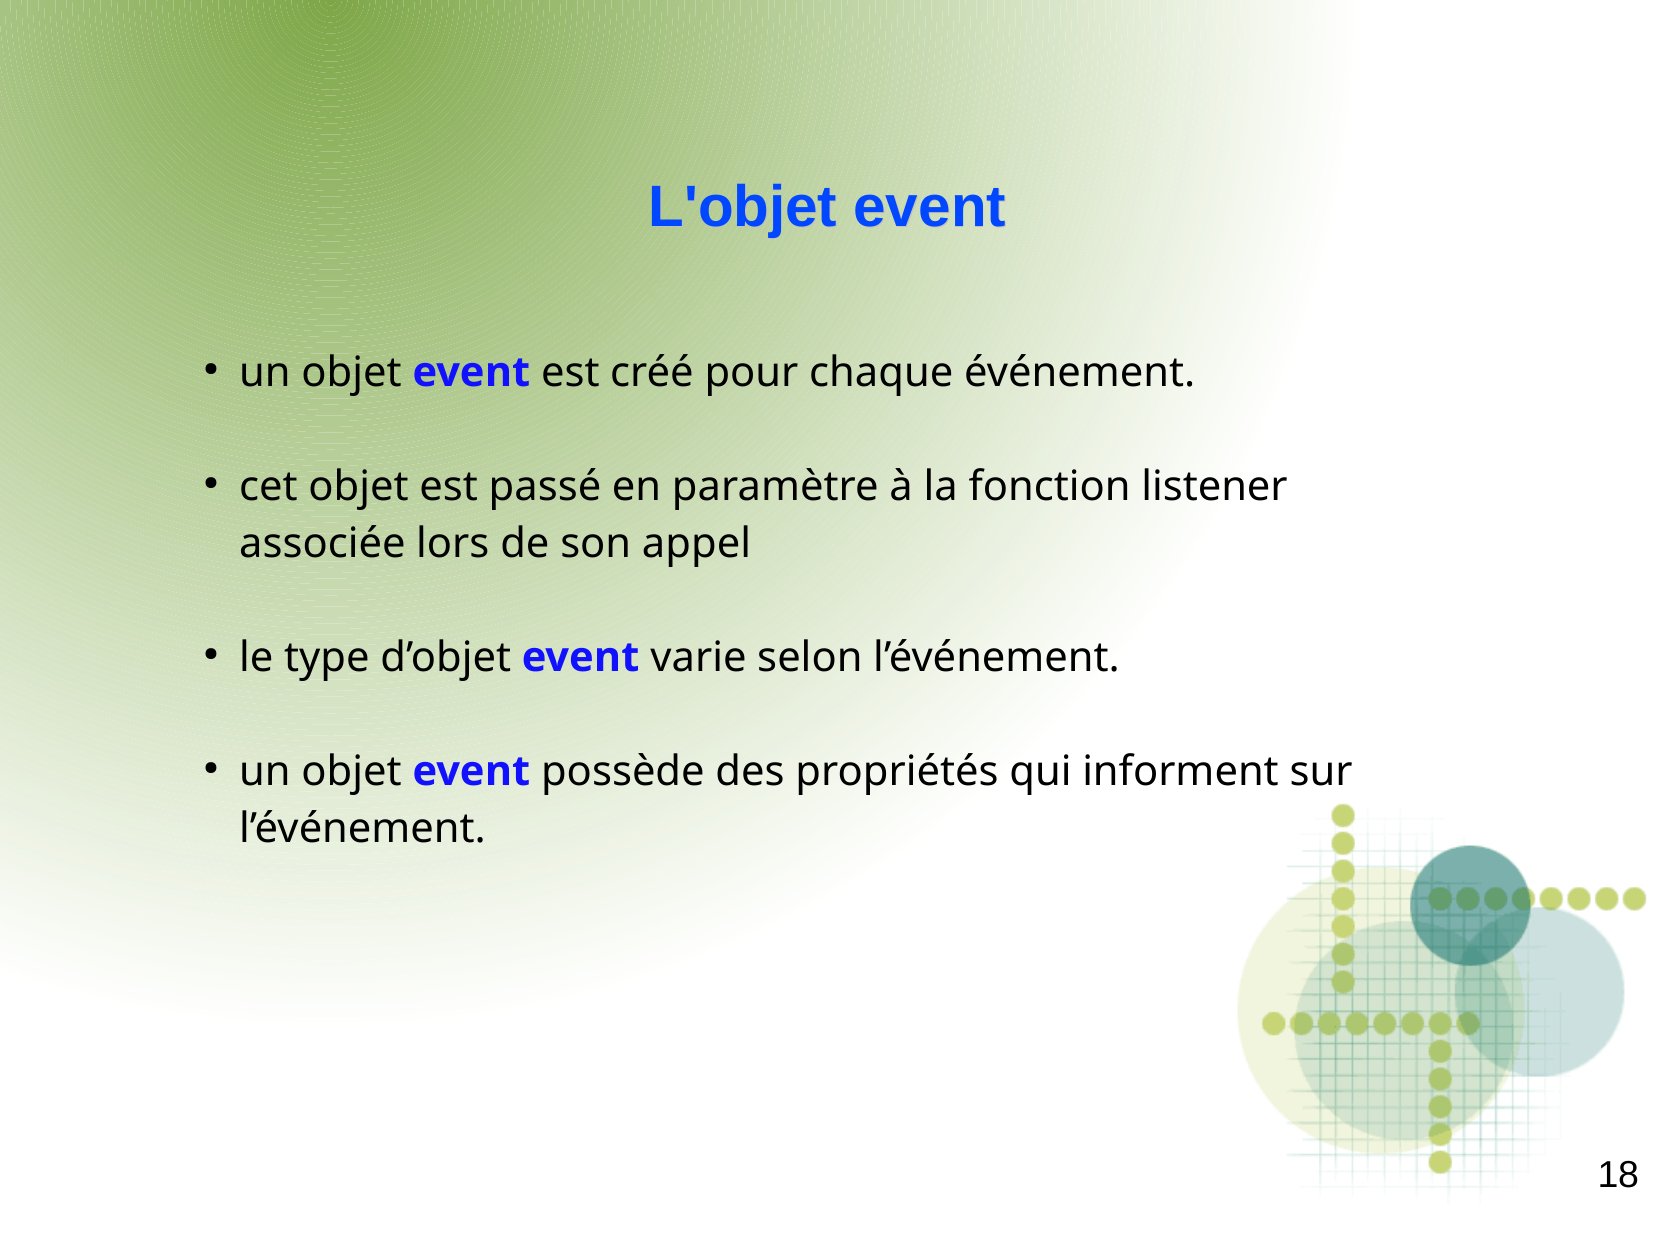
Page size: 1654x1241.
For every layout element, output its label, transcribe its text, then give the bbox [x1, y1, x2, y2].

text_box un objet event est créé pour chaque événement. cet objet est passé en paramètre à la fonction listener associée lors de son appel le type d’objet event varie selon l’événement. un objet event possède des propriétés qui informent sur l’événement. [188, 283, 1406, 932]
title L'objet event [121, 102, 1534, 310]
text_box <numéro> [1582, 1145, 1654, 1217]
picture [1224, 792, 1654, 1211]
